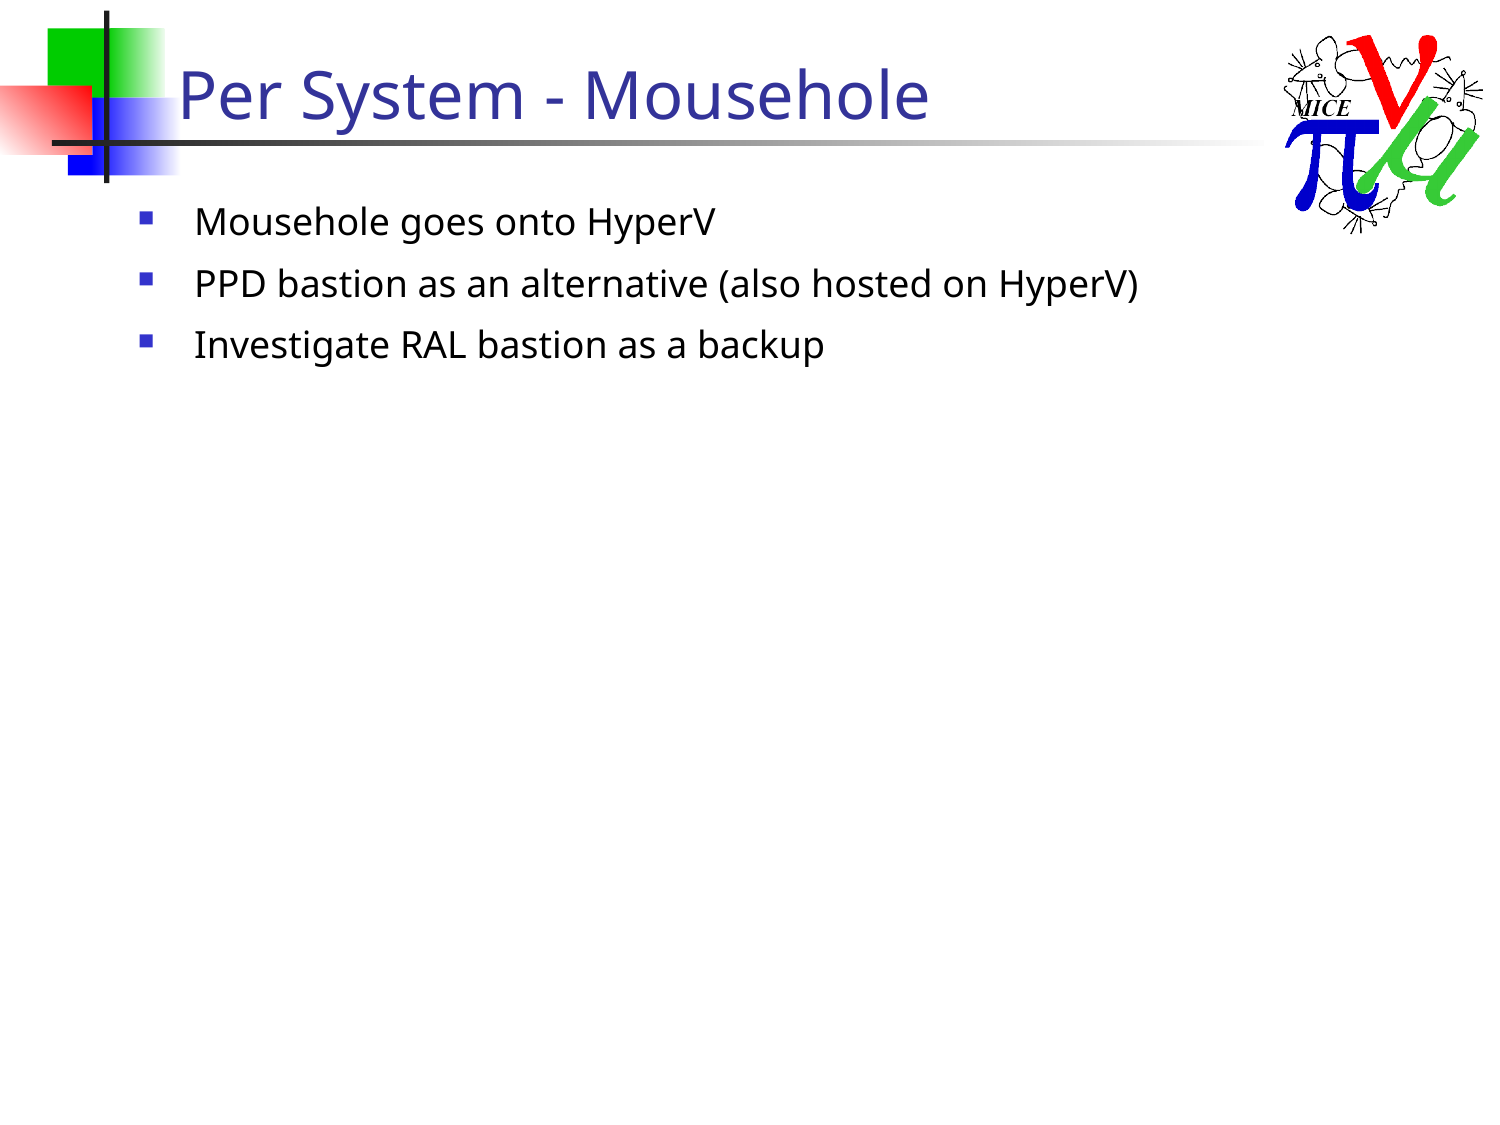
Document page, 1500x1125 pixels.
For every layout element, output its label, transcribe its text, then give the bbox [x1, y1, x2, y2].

list Mousehole goes onto HyperV PPD bastion as an alternative (also hosted on HyperV) Investigate RAL bastion as a backup [123, 188, 1399, 576]
picture [1399, 5, 1500, 251]
title Per System - Mousehole [162, 0, 1441, 188]
